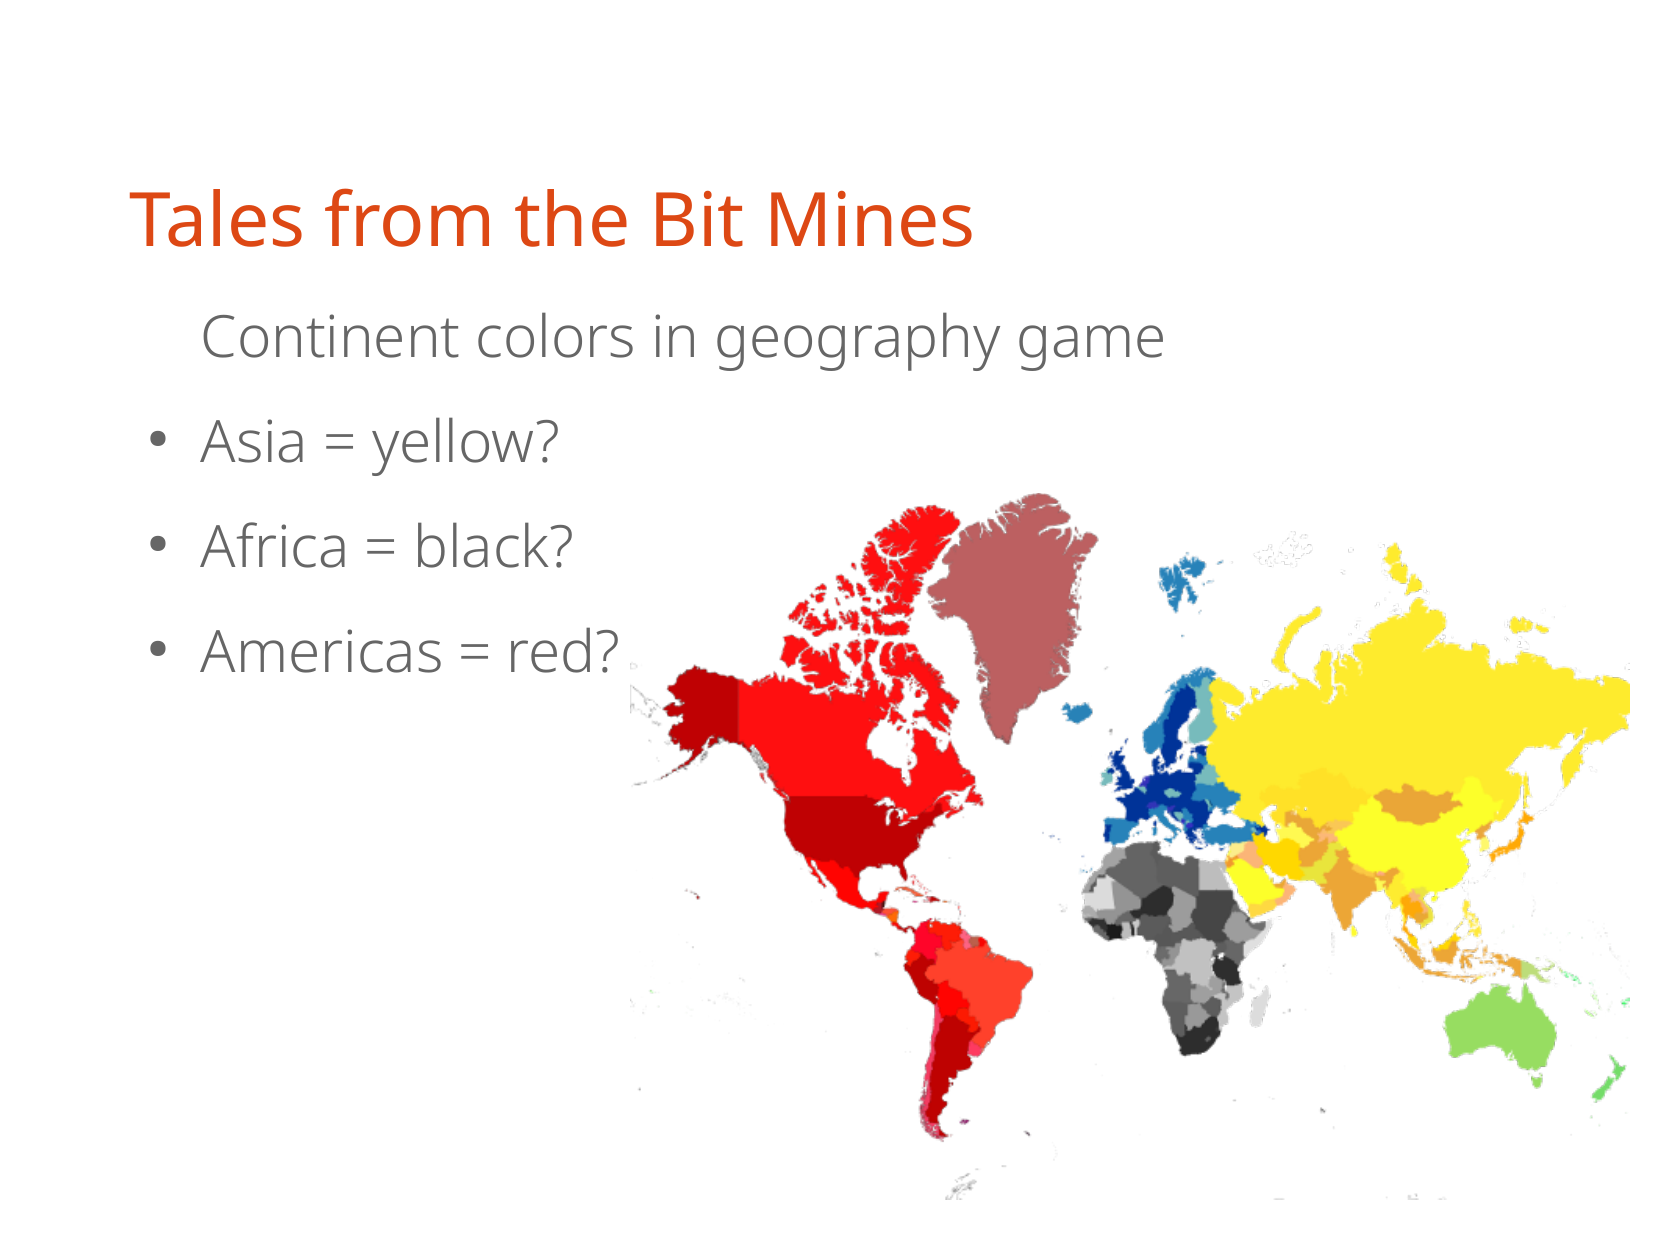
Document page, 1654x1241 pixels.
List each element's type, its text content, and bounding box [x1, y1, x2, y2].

title Tales from the Bit Mines [129, 153, 1518, 281]
list Continent colors in geography game Asia = yellow? Africa = black? Americas = red? [129, 295, 1518, 1010]
picture [630, 493, 1630, 1201]
